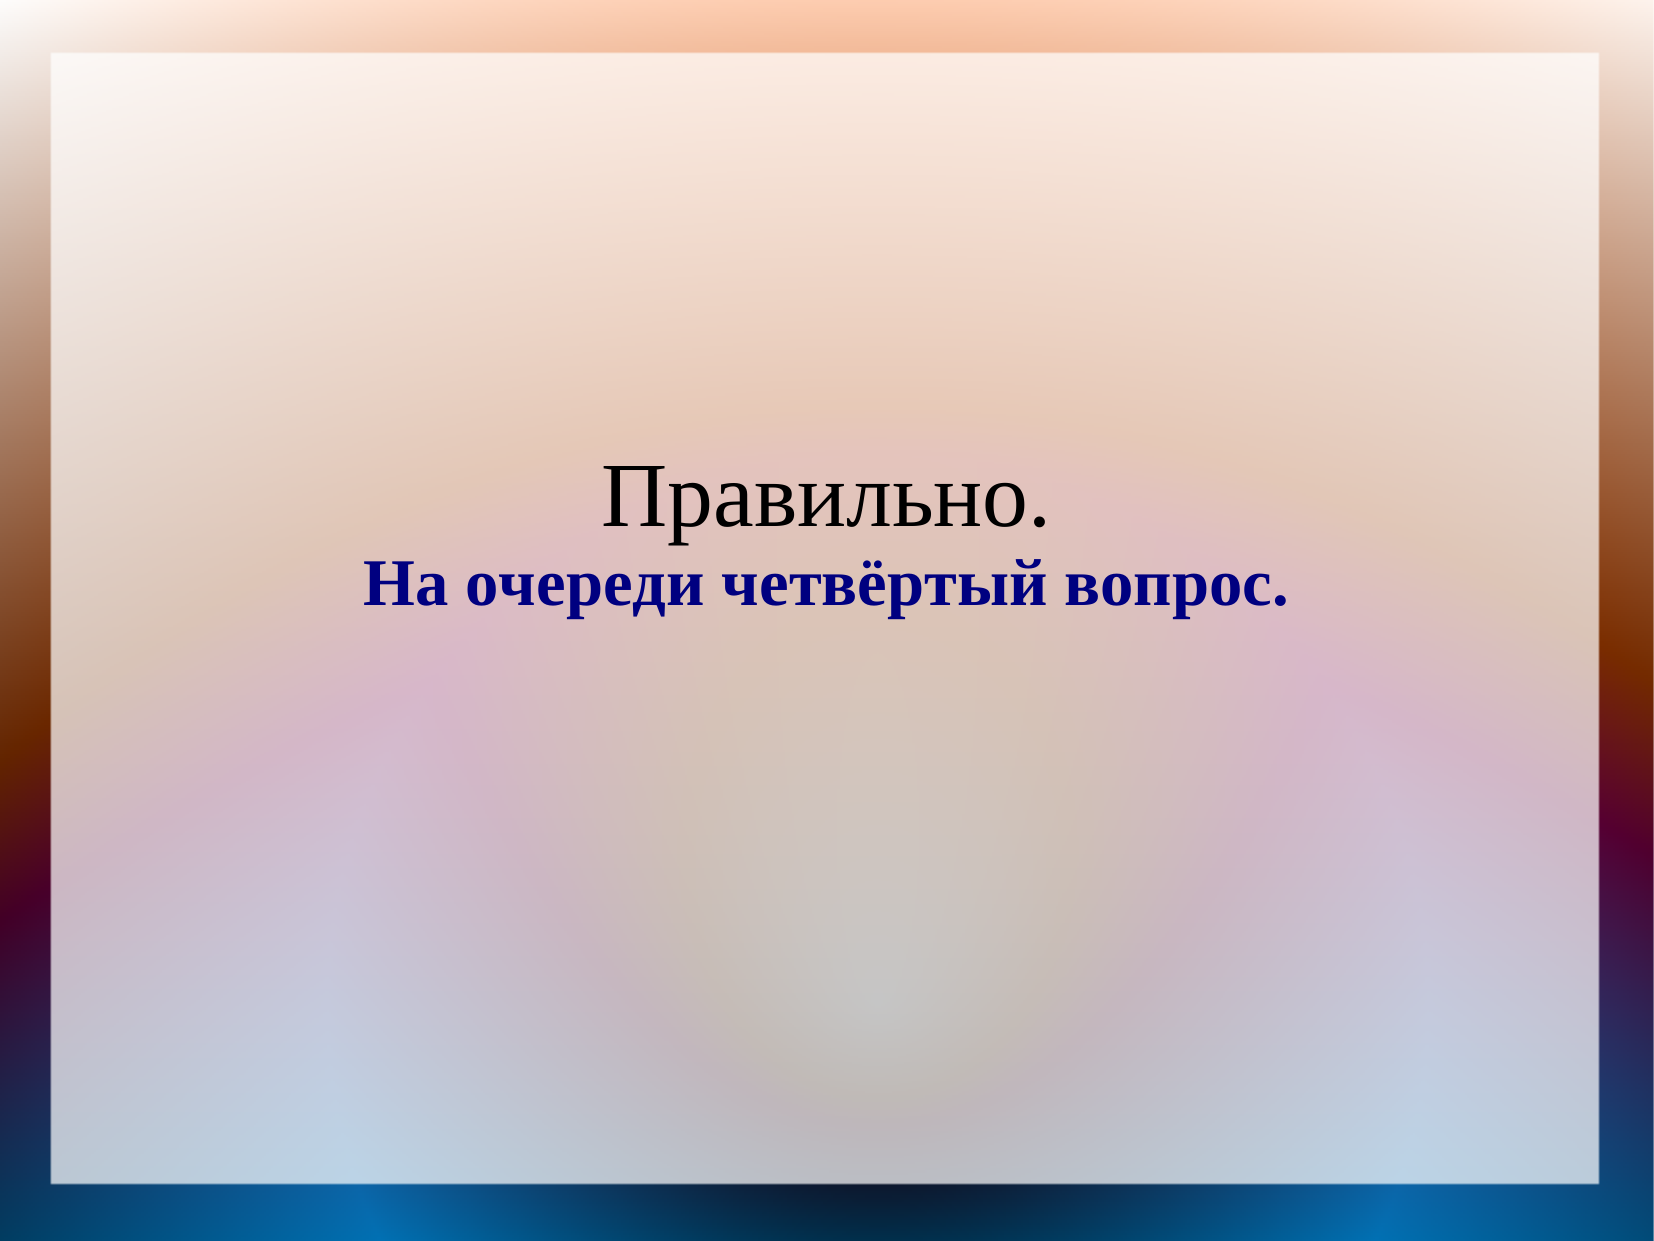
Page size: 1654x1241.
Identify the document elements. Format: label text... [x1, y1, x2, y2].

picture [0, 0, 1654, 1241]
subtitle Правильно. На очереди четвёртый вопрос. [82, 55, 1571, 1010]
